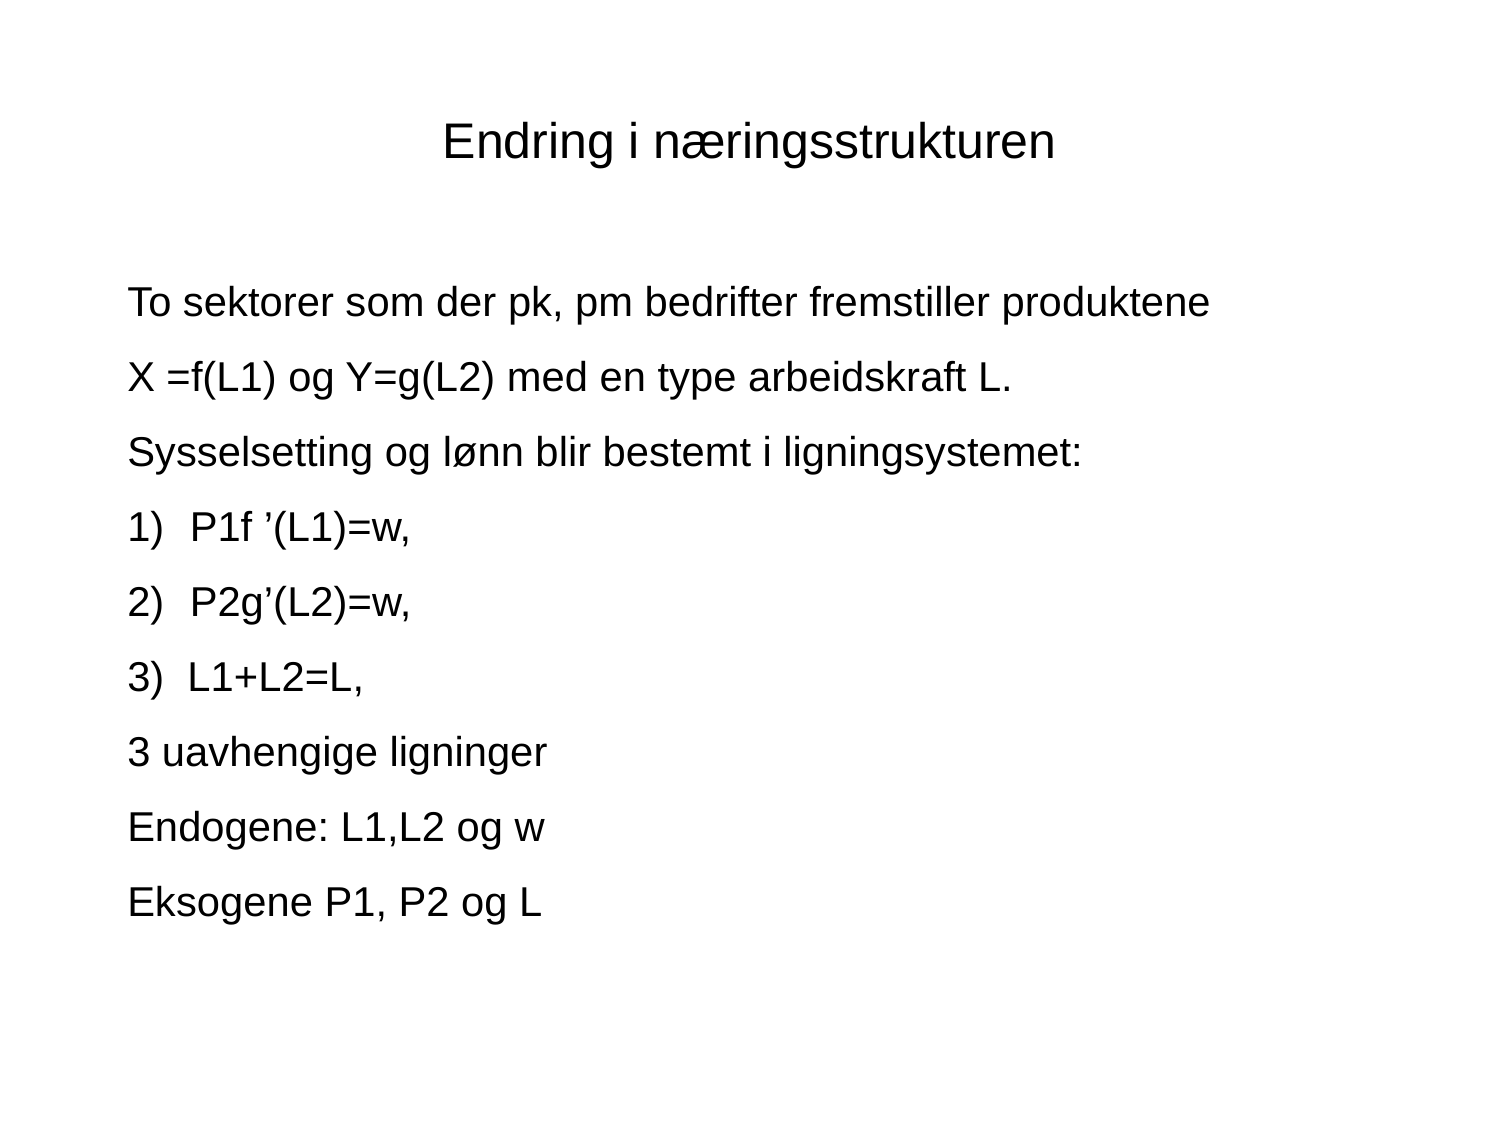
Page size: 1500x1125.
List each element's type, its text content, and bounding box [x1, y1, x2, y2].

text_box To sektorer som der pk, pm bedrifter fremstiller produktene X =f(L1) og Y=g(L2) med en type arbeidskraft L. Sysselsetting og lønn blir bestemt i ligningsystemet: P1f ’(L1)=w, P2g’(L2)=w, 3) L1+L2=L, 3 uavhengige ligninger Endogene: L1,L2 og w Eksogene P1, P2 og L [112, 267, 1306, 1125]
title Endring i næringsstrukturen [75, 45, 1426, 233]
